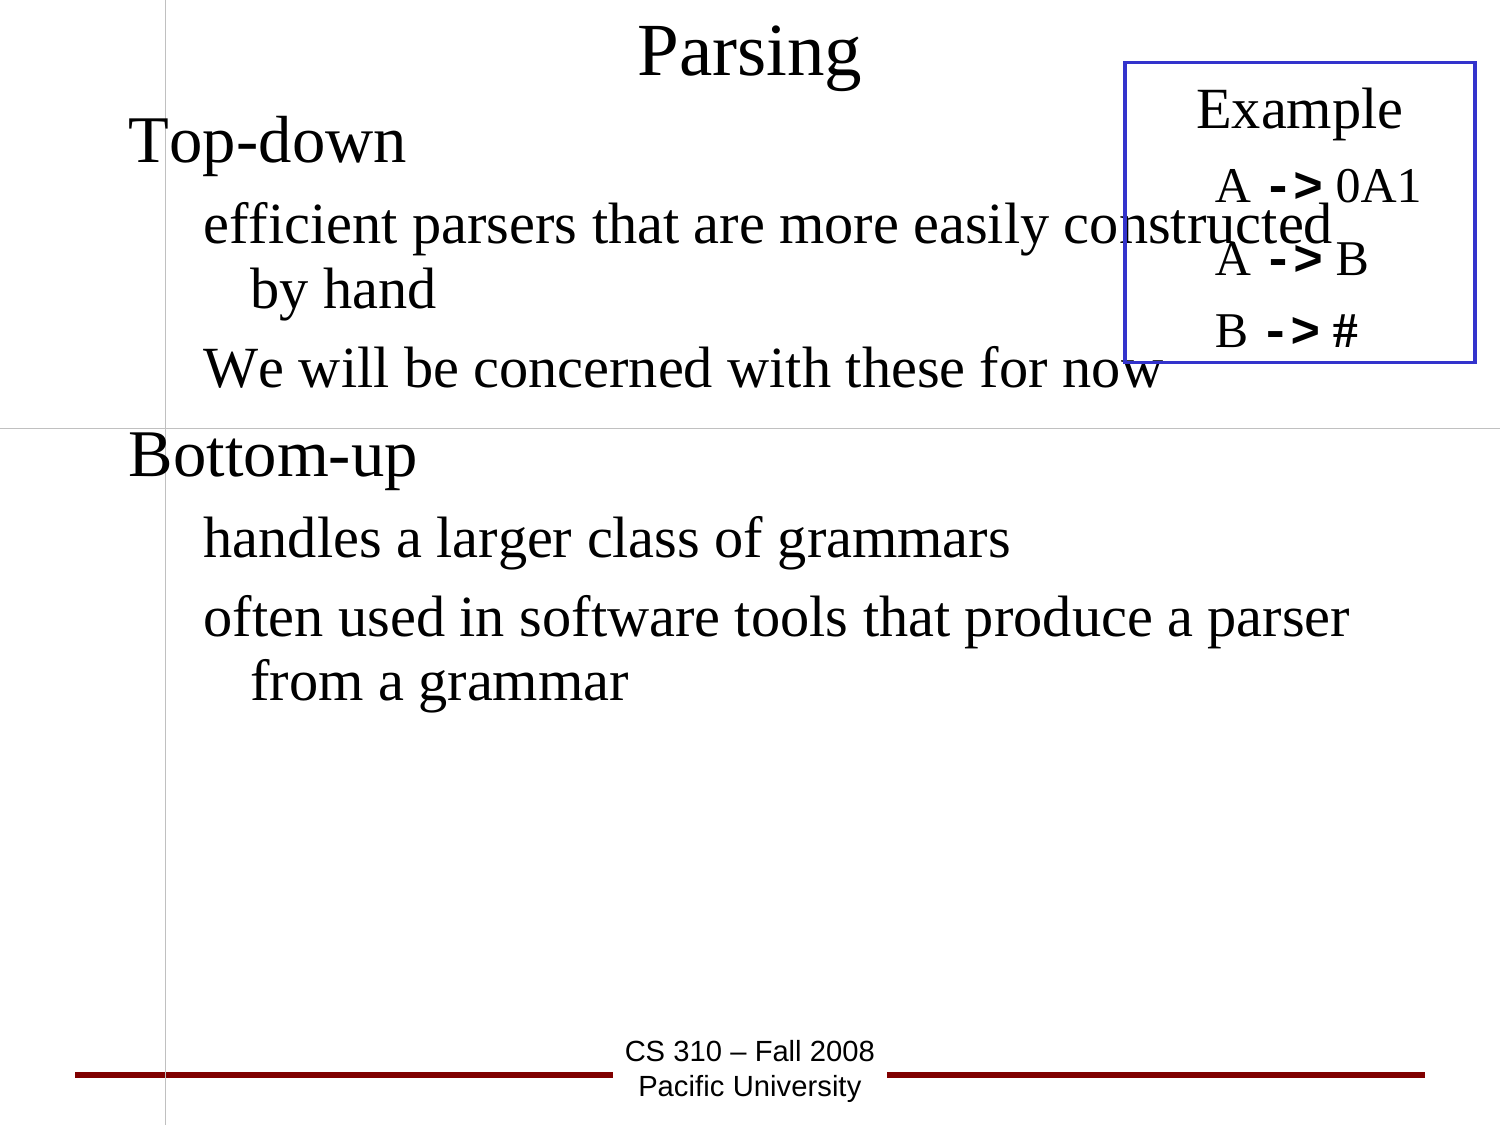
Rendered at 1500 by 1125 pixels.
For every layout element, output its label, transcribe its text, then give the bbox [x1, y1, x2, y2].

list Top-down efficient parsers that are more easily constructed by hand We will be concerned with these for now Bottom-up handles a larger class of grammars often used in software tools that produce a parser from a grammar [113, 95, 1389, 983]
title Parsing [112, 0, 1388, 103]
text_box Example A -> 0A1 A -> B B -> # [1124, 62, 1475, 363]
